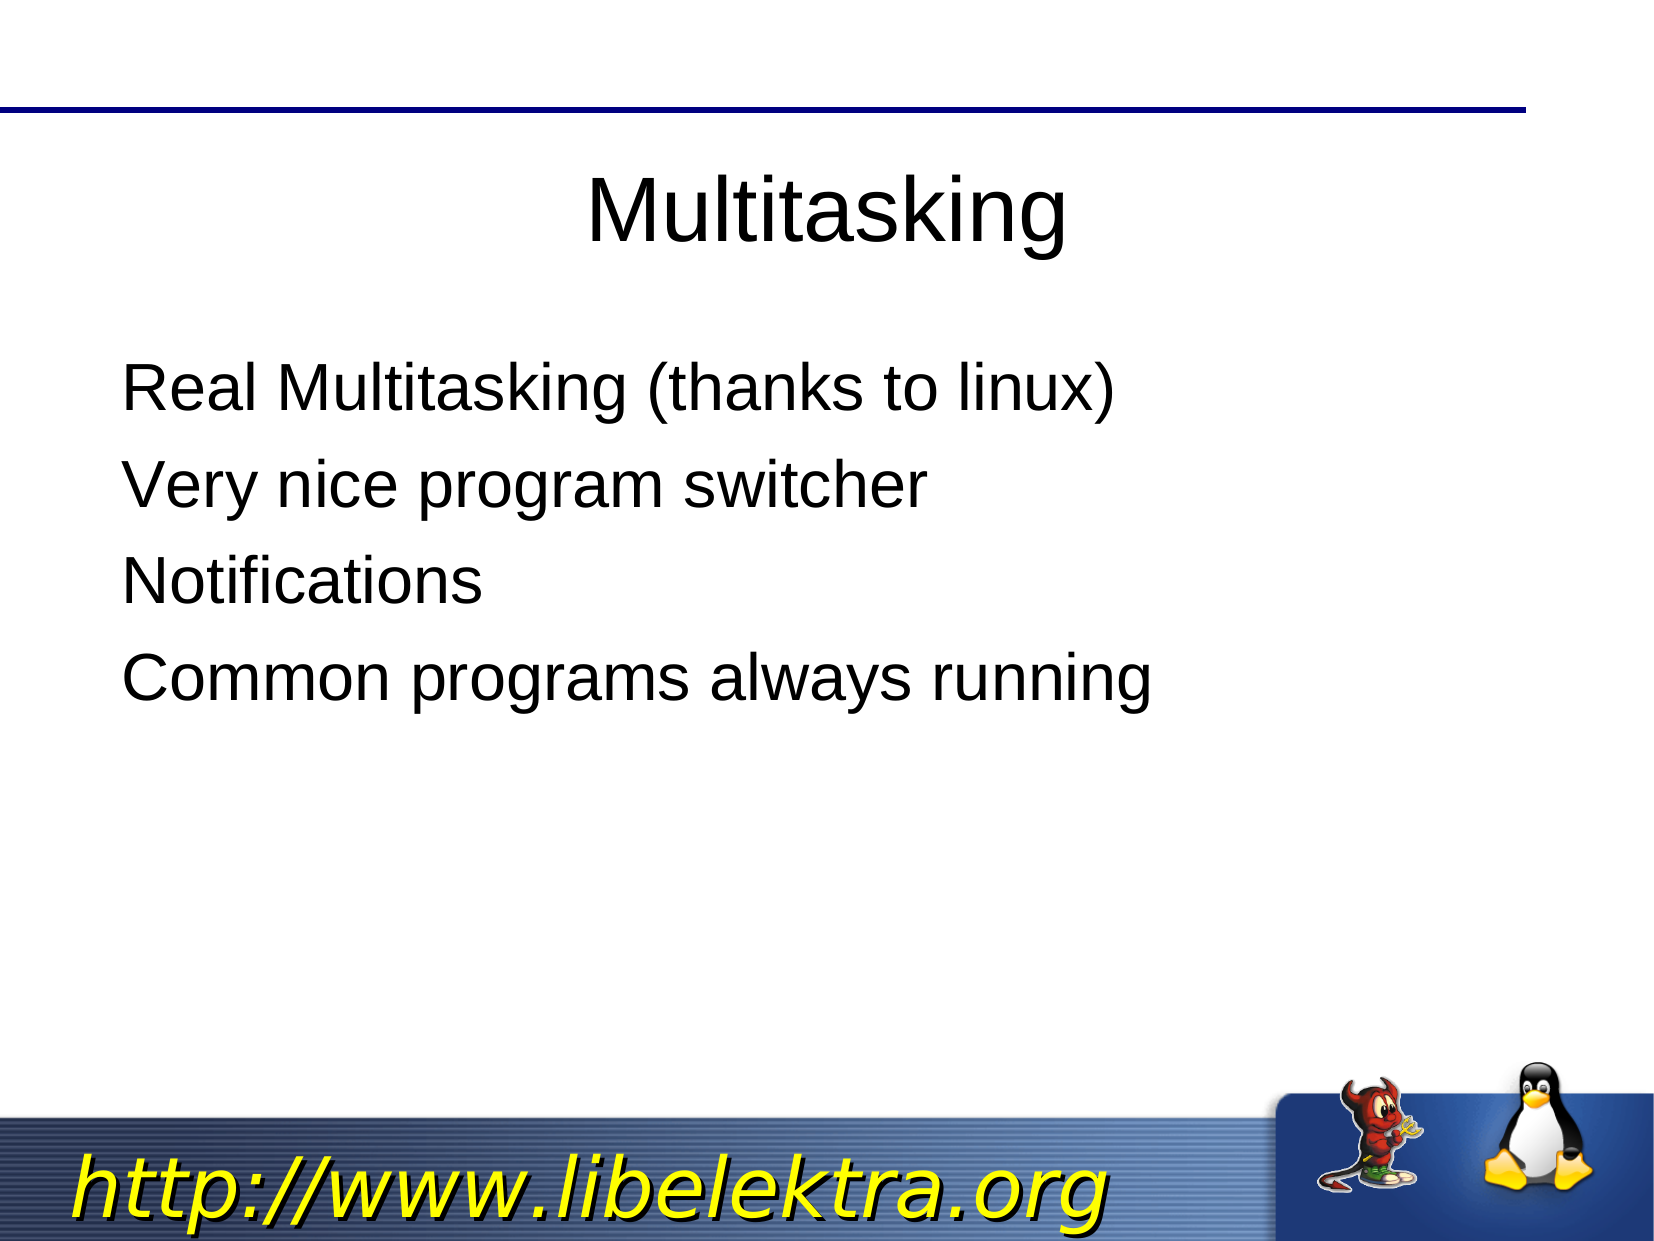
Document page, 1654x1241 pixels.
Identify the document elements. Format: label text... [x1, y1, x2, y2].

picture [0, 1061, 1654, 1241]
list Real Multitasking (thanks to linux) Very nice program switcher Notifications Common programs always running [121, 344, 1534, 1127]
title Multitasking [121, 102, 1534, 311]
